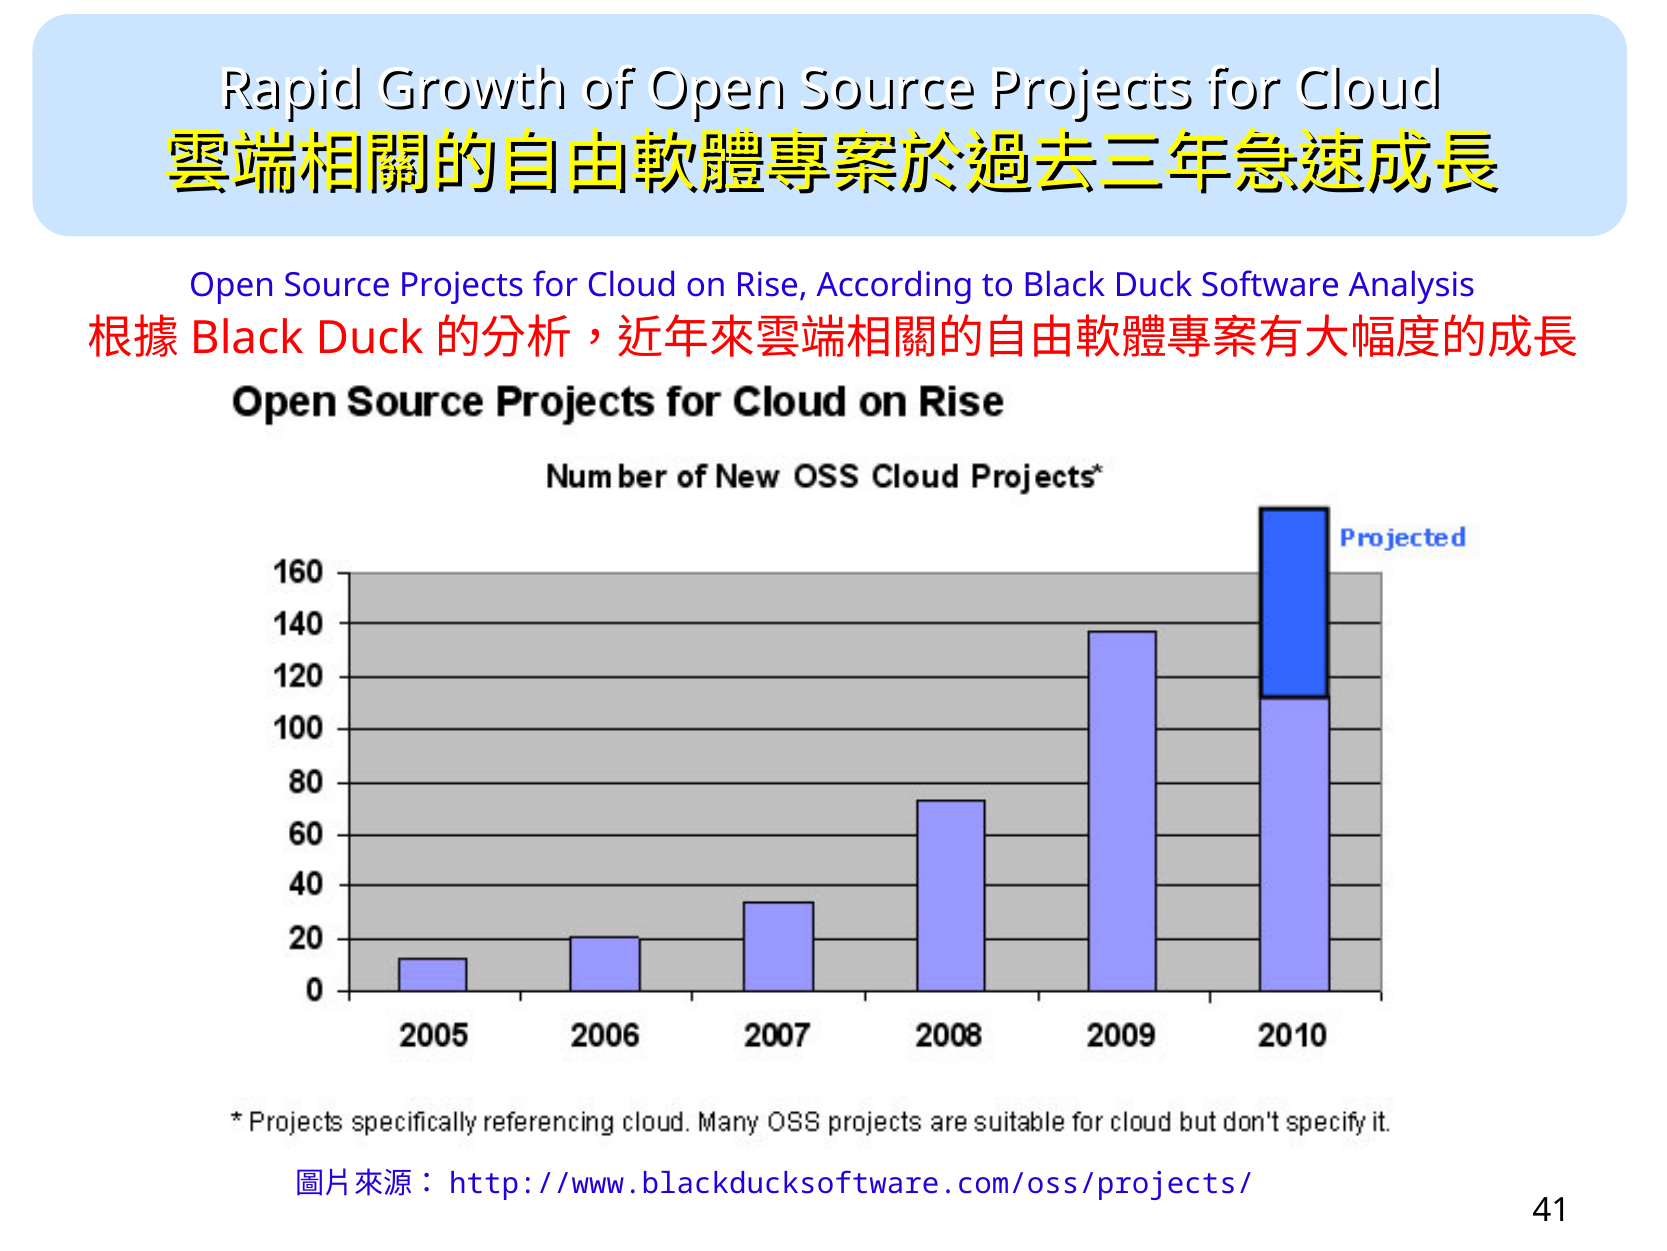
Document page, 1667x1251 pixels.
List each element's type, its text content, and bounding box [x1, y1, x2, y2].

text_box Open Source Projects for Cloud on Rise, According to Black Duck Software Analysis 根據Black Duck的分析，近年來雲端相關的自由軟體專案有大幅度的成長 [0, 255, 1667, 441]
text_box Rapid Growth of Open Source Projects for Cloud 雲端相關的自由軟體專案於過去三年急速成長 [32, 14, 1628, 237]
picture [197, 441, 1498, 1149]
text_box 圖片來源：http://www.blackducksoftware.com/oss/projects/ [265, 1157, 1302, 1208]
